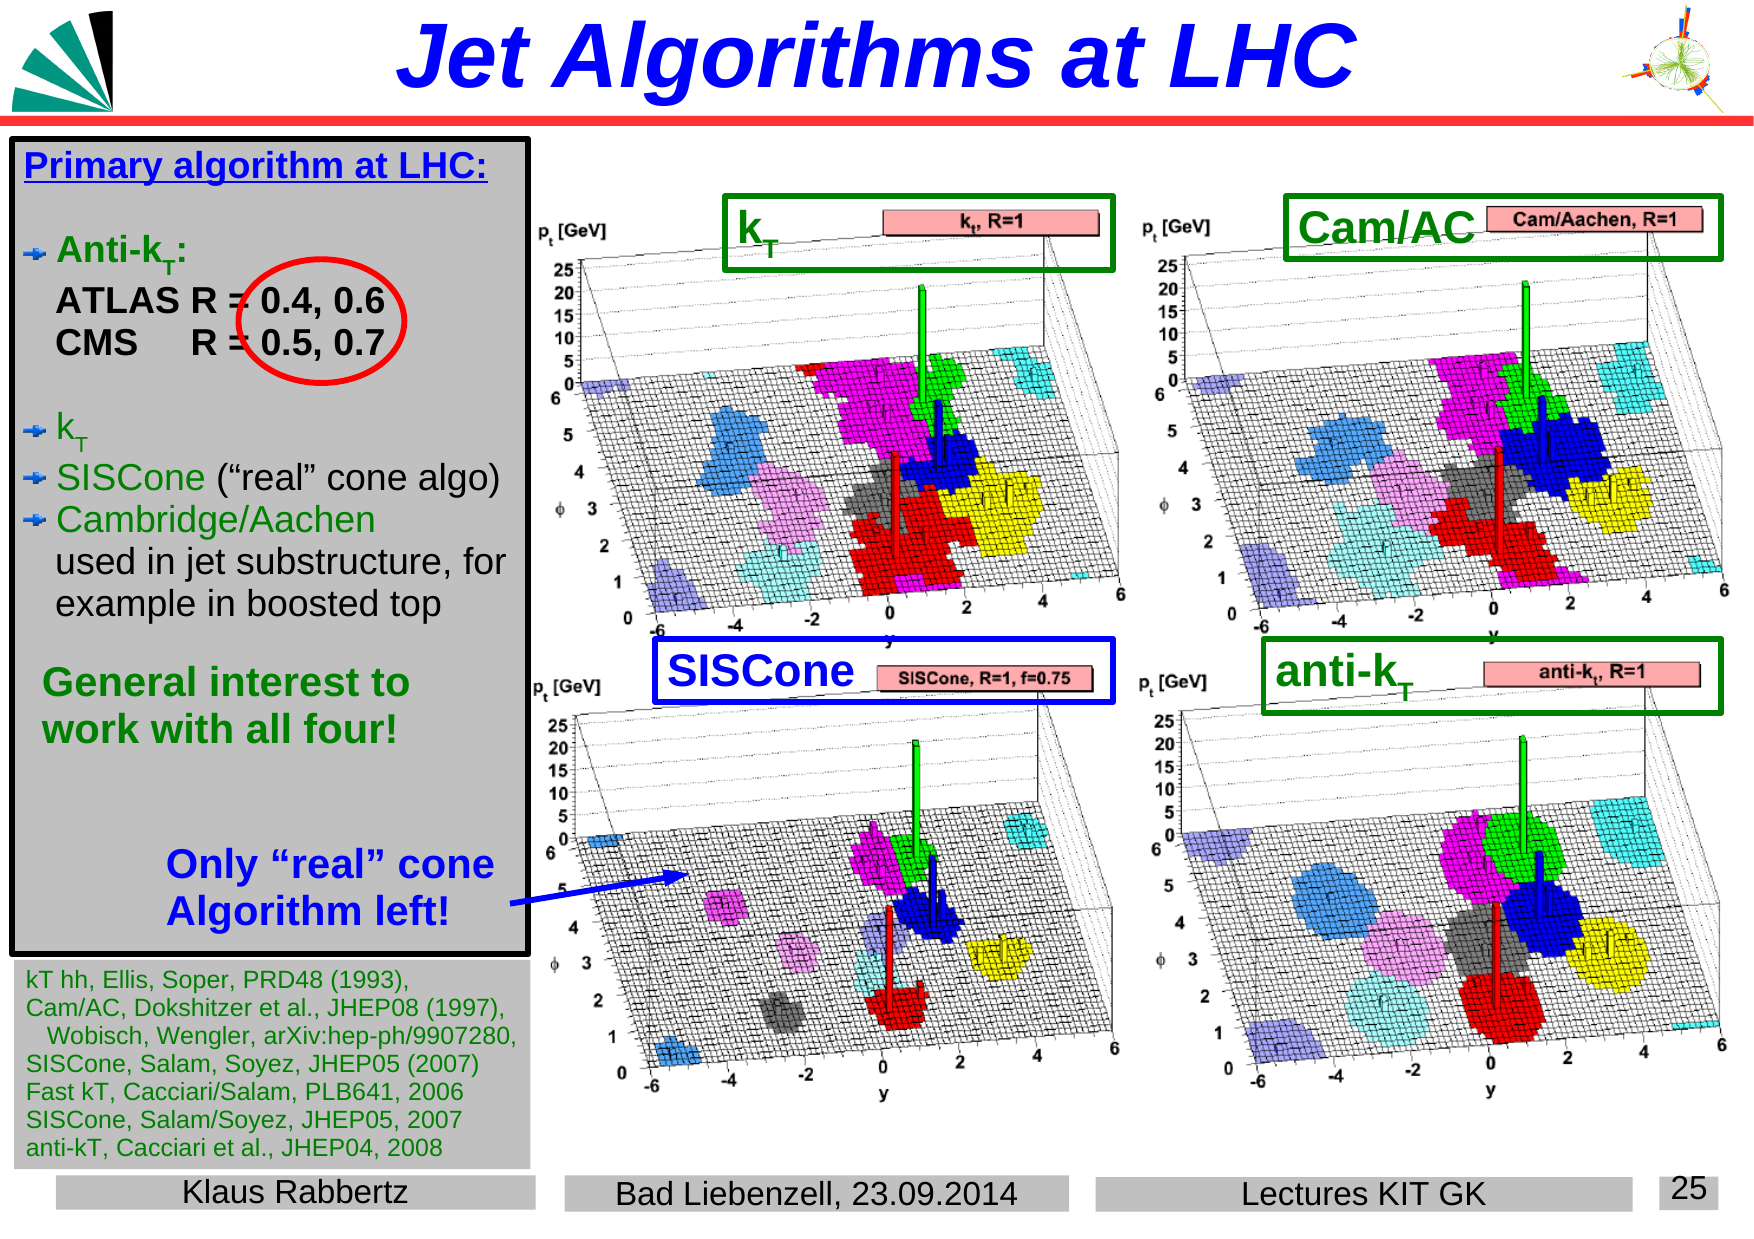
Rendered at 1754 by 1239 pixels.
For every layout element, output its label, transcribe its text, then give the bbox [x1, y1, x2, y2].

text_box General interest to work with all four! [30, 652, 423, 759]
text_box kT hh, Ellis, Soper, PRD48 (1993), Cam/AC, Dokshitzer et al., JHEP08 (1997), Wobisch, Wengler, arXiv:hep-ph/9907280, SISCone, Salam, Soyez, JHEP05 (2007) Fast kT, Cacciari/Salam, PLB641, 2006 SISCone, Salam/Soyez, JHEP05, 2007 anti-kT, Cacciari et al., JHEP04, 2008 [14, 959, 530, 1170]
picture [531, 199, 1739, 655]
text_box Primary algorithm at LHC: Anti-kT: ATLAS R = 0.4, 0.6 CMS R = 0.5, 0.7 kT SISCone (“real” cone algo) Cambridge/Aachen used in jet substructure, for example in boosted top [11, 138, 529, 955]
picture [525, 657, 1739, 1110]
picture [1622, 5, 1738, 113]
title Jet Algorithms at LHC [153, 0, 1600, 113]
text_box Cam/AC [1286, 196, 1722, 260]
text_box kT [724, 195, 1114, 271]
picture [12, 11, 113, 113]
text_box Only “real” cone Algorithm left! [154, 835, 507, 941]
text_box SISCone [655, 638, 1114, 702]
text_box anti-kT [1263, 638, 1722, 714]
